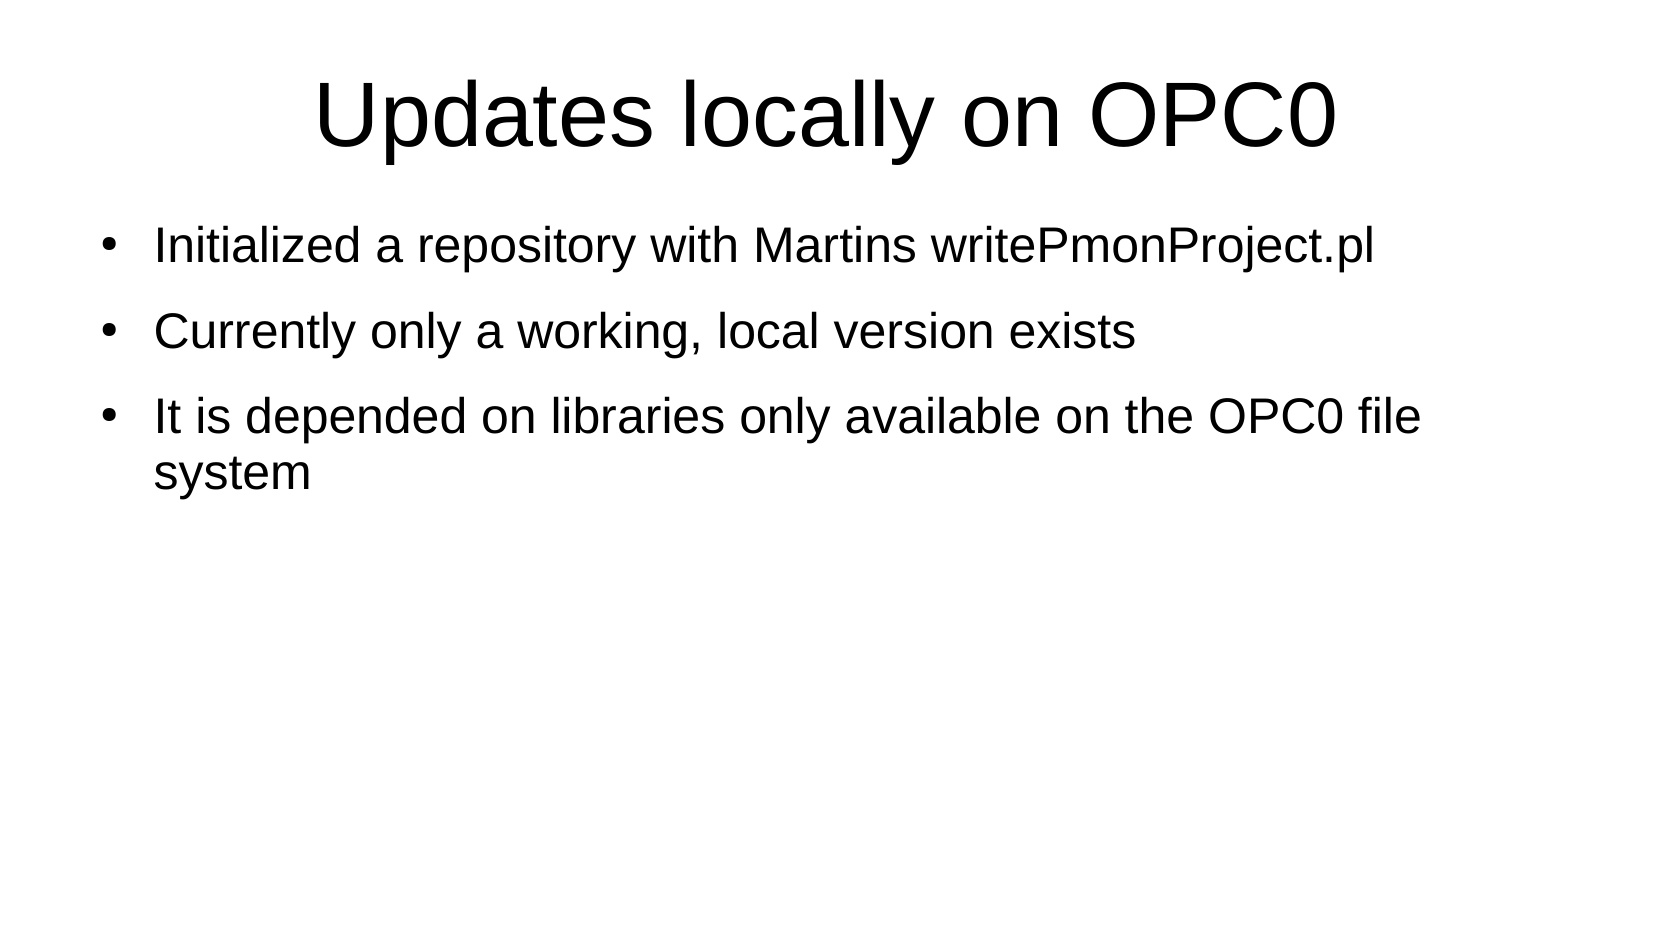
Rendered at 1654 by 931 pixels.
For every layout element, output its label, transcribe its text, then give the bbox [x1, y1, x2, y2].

list Initialized a repository with Martins writePmonProject.pl Currently only a working, local version exists It is depended on libraries only available on the OPC0 file system [82, 217, 1571, 758]
title Updates locally on OPC0 [82, 37, 1571, 193]
